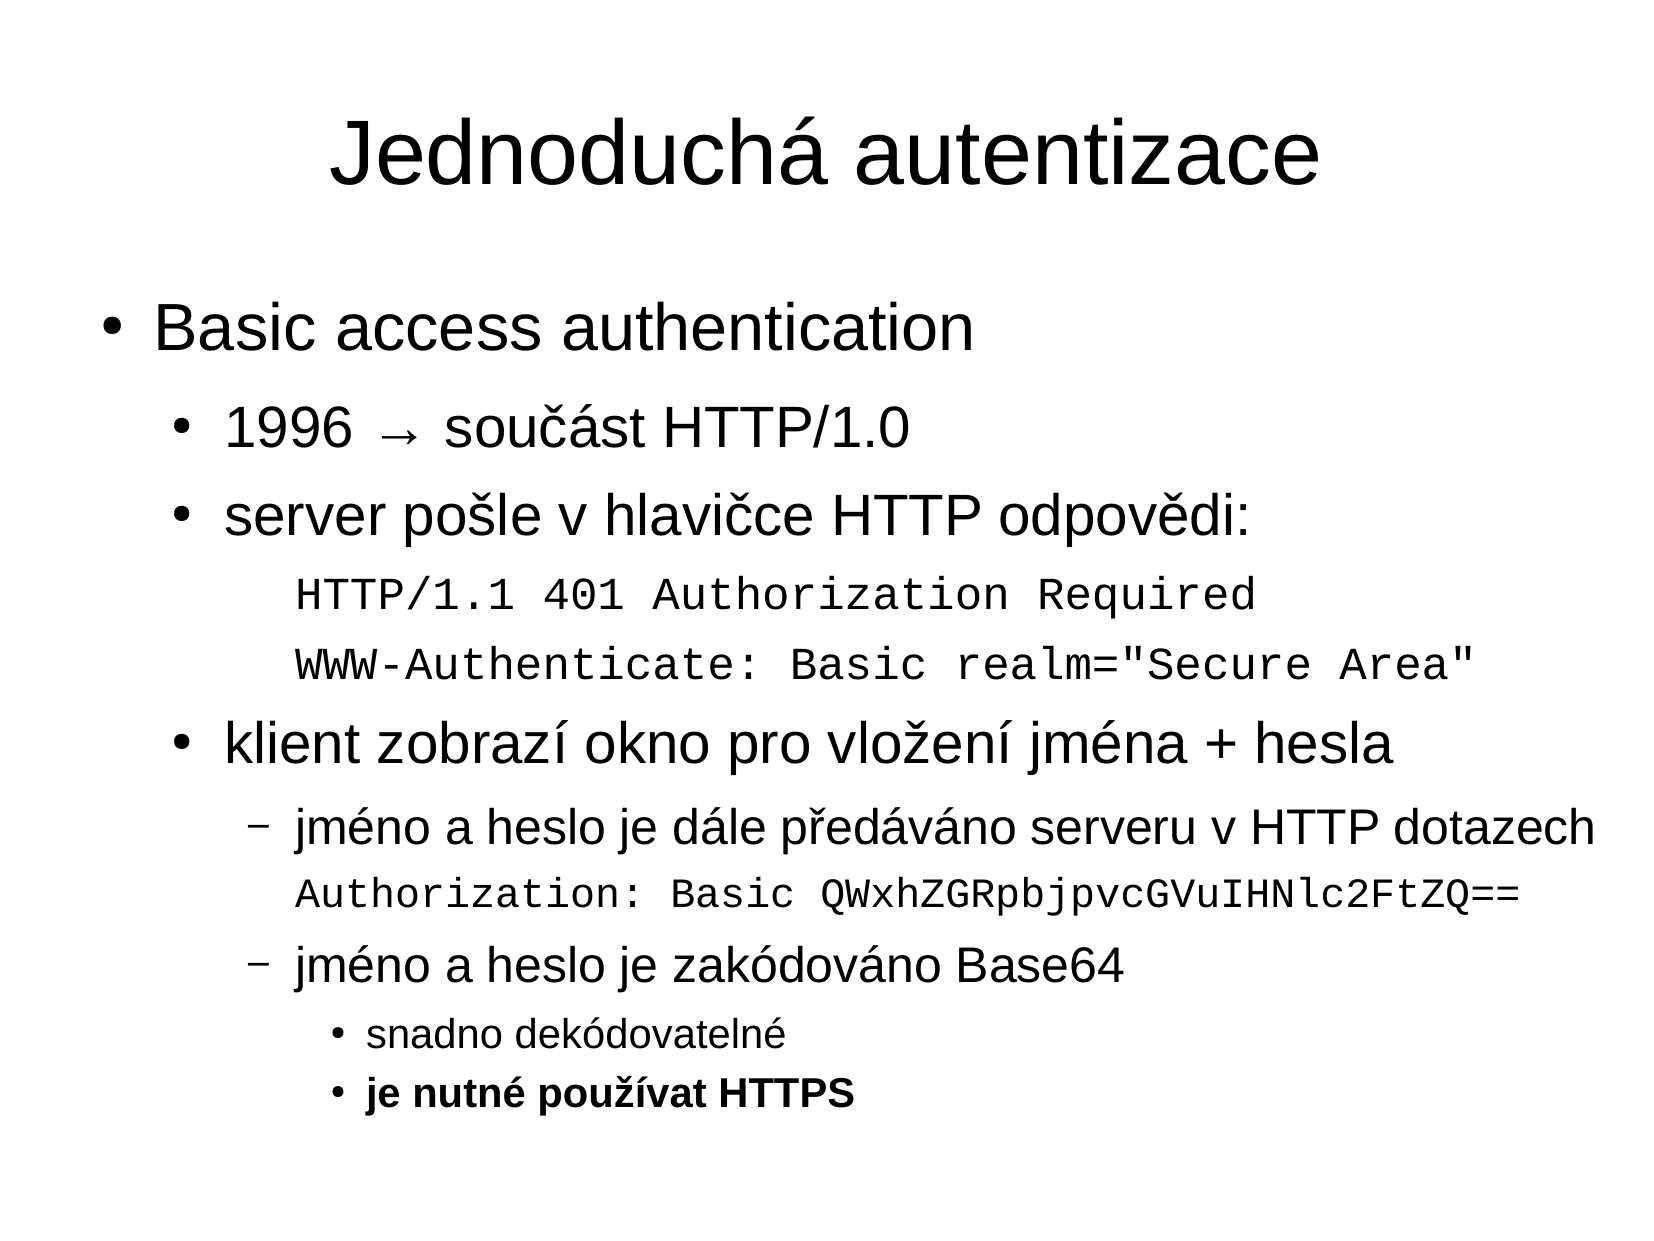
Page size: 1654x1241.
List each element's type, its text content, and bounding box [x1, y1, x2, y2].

title Jednoduchá autentizace [82, 49, 1571, 257]
list Basic access authentication 1996 → součást HTTP/1.0 server pošle v hlavičce HTTP odpovědi: HTTP/1.1 401 Authorization Required WWW-Authenticate: Basic realm="Secure Area" klient zobrazí okno pro vložení jména + hesla jméno a heslo je dále předáváno serveru v HTTP dotazech Authorization: Basic QWxhZGRpbjpvcGVuIHNlc2FtZQ== jméno a heslo je zakódováno Base64 snadno dekódovatelné je nutné používat HTTPS [82, 290, 1619, 1193]
